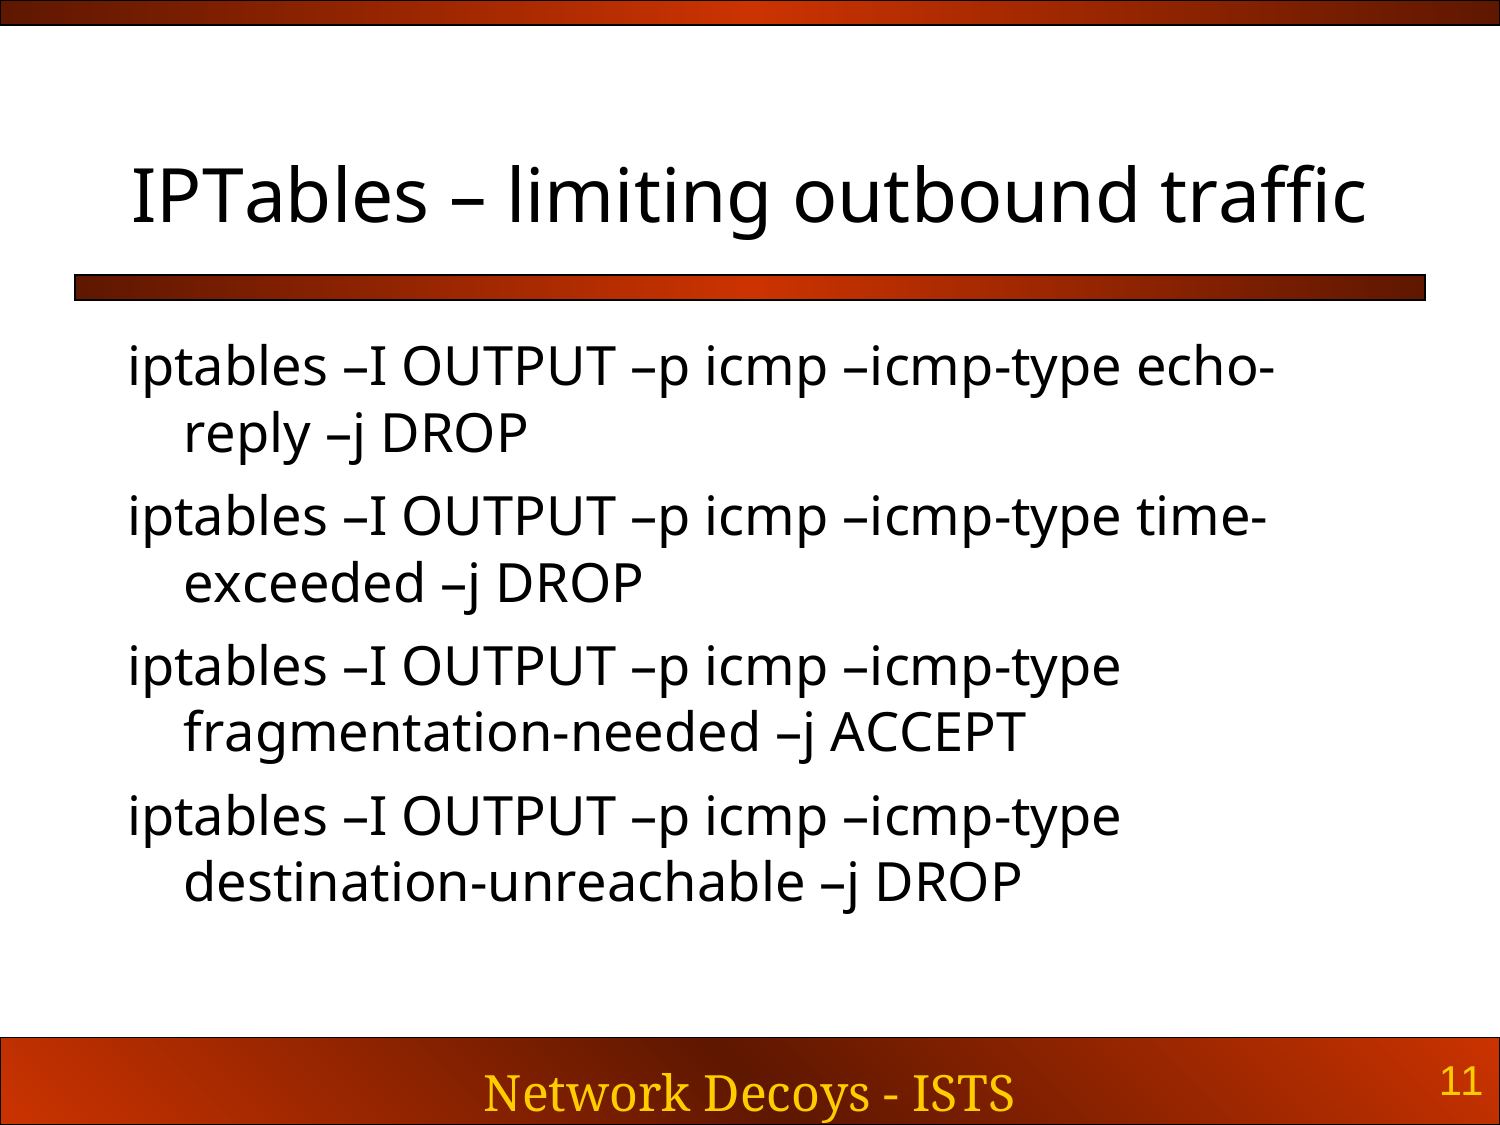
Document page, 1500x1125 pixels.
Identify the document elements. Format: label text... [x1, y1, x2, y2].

list iptables –I OUTPUT –p icmp –icmp-type echo-reply –j DROP iptables –I OUTPUT –p icmp –icmp-type time-exceeded –j DROP iptables –I OUTPUT –p icmp –icmp-type fragmentation-needed –j ACCEPT iptables –I OUTPUT –p icmp –icmp-type destination-unreachable –j DROP [112, 324, 1388, 1001]
title IPTables – limiting outbound traffic [112, 96, 1388, 292]
